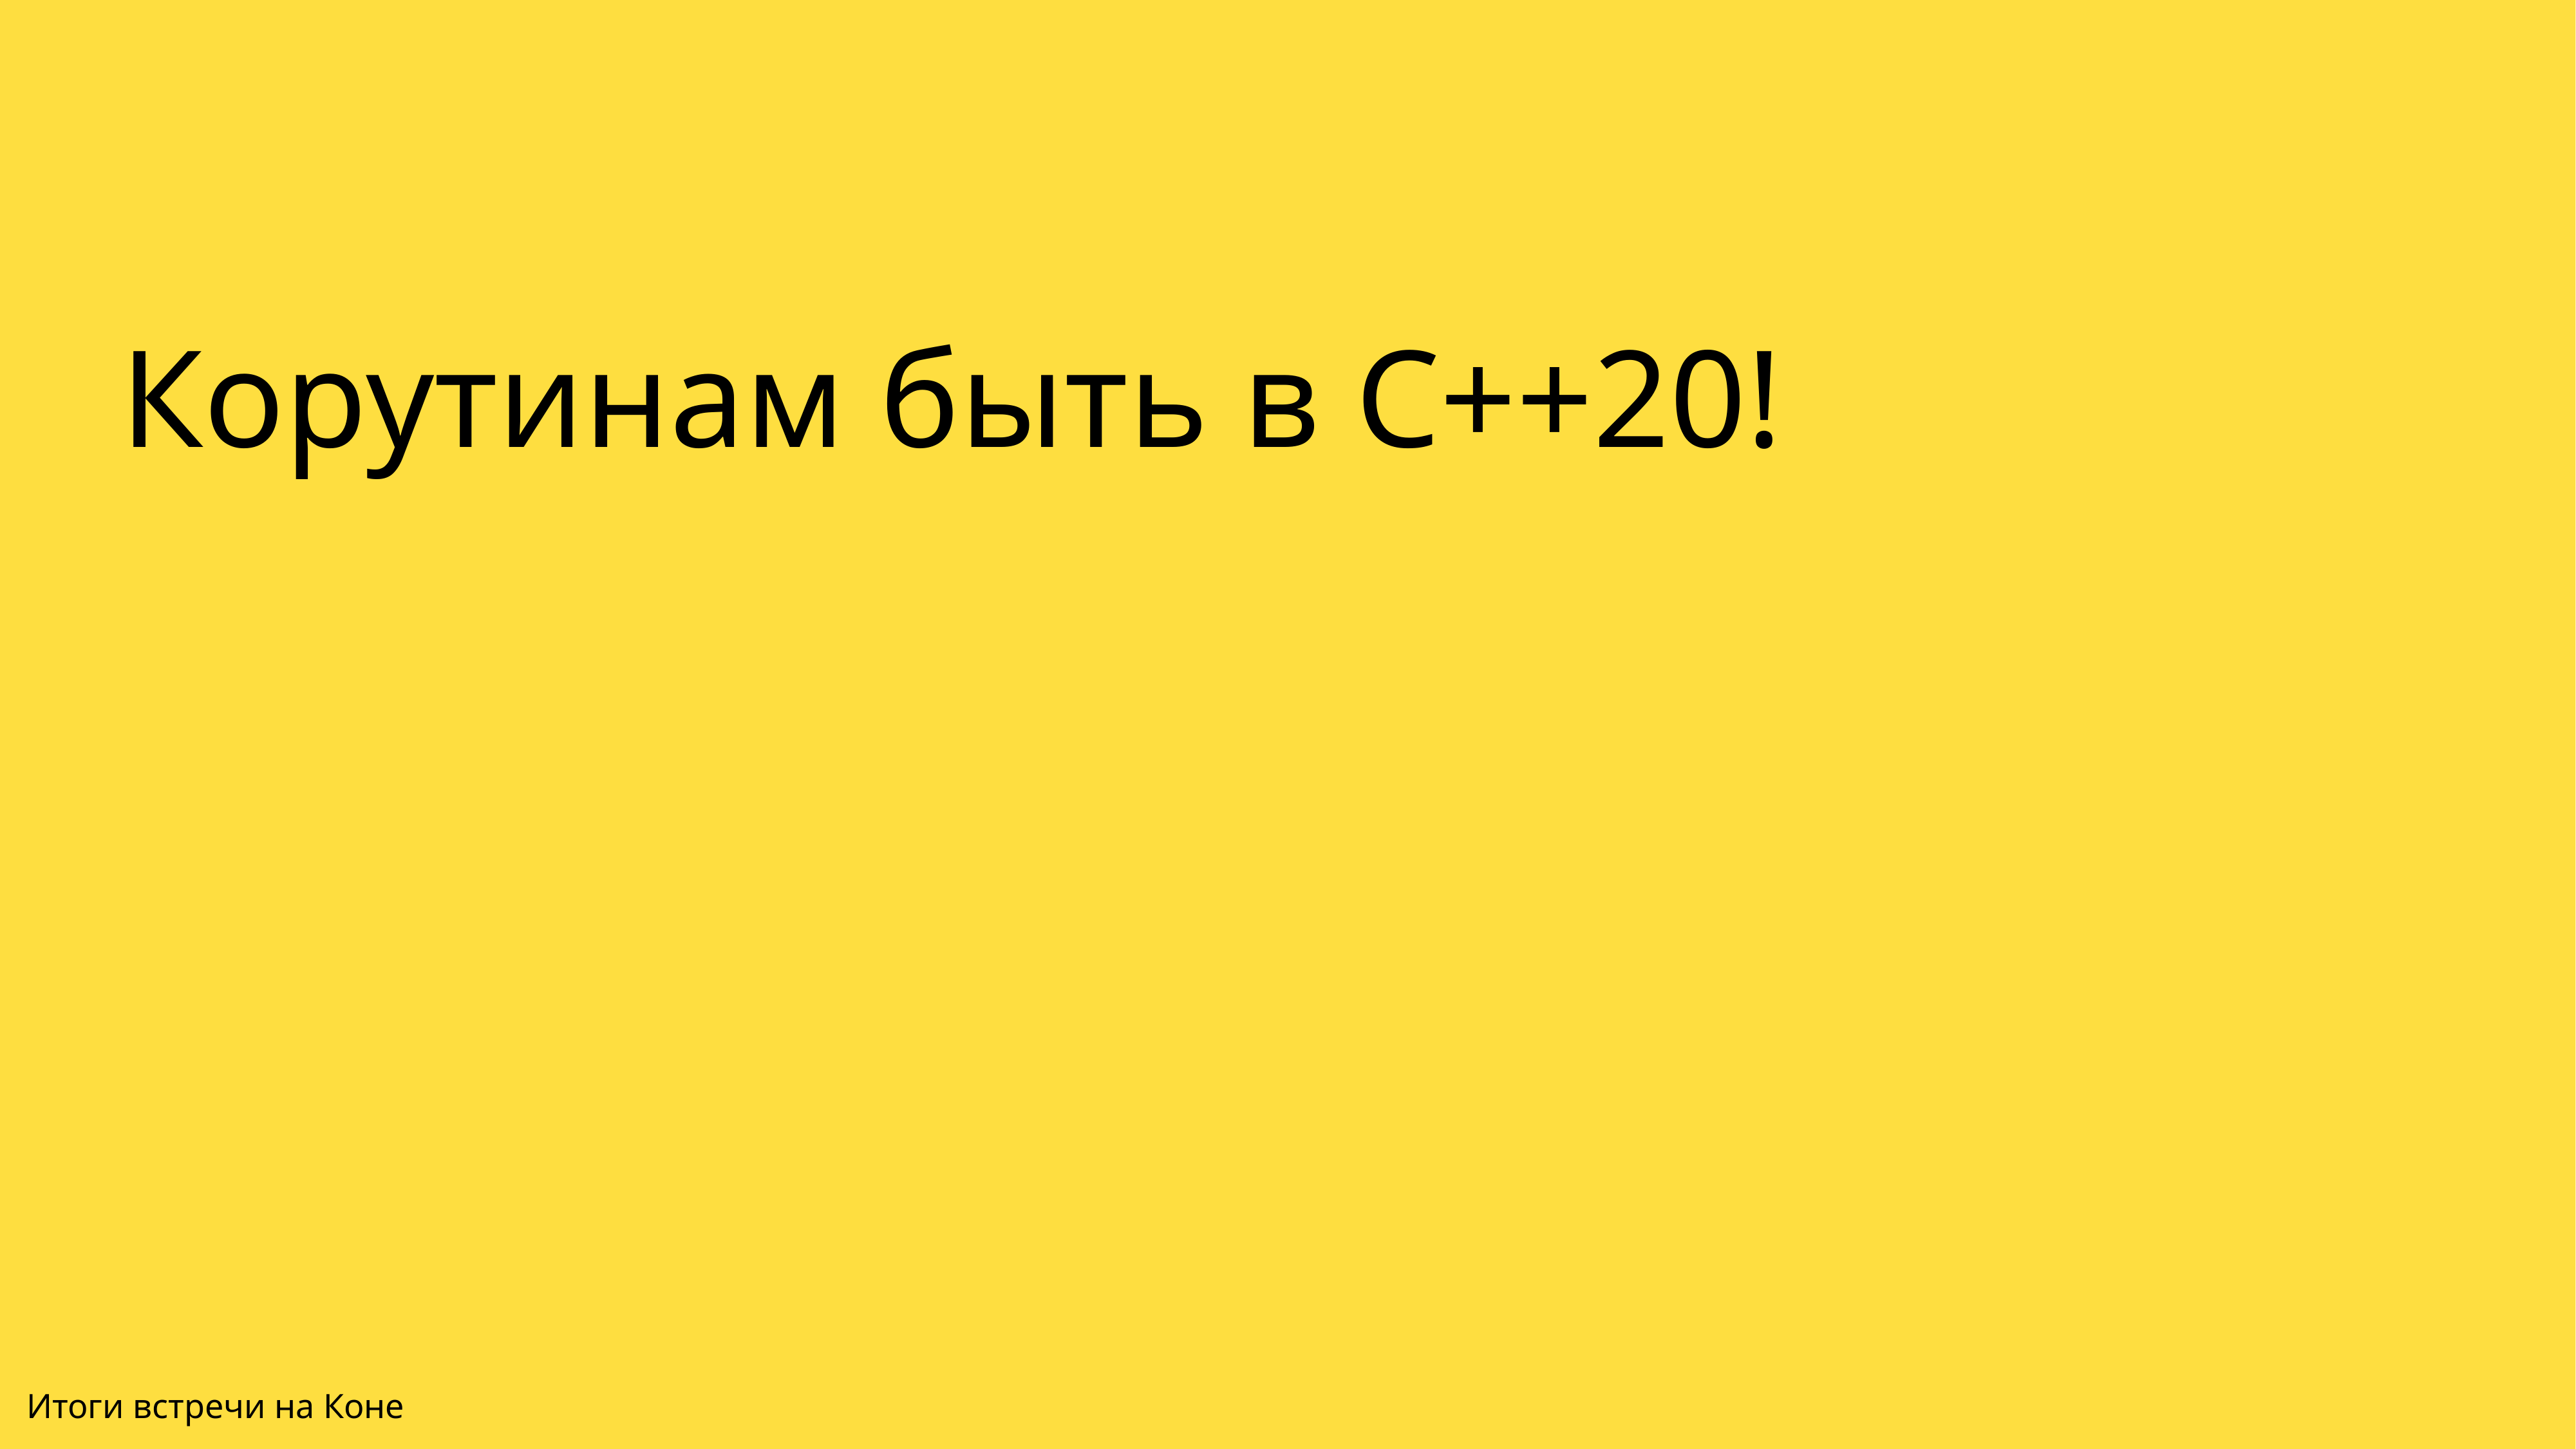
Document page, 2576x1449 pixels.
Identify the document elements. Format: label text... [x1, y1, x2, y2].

list Итоги встречи на Коне [17, 1376, 1114, 1431]
text_box [1400, 424, 1447, 530]
title Корутинам быть в C++20! [111, 327, 2158, 1013]
